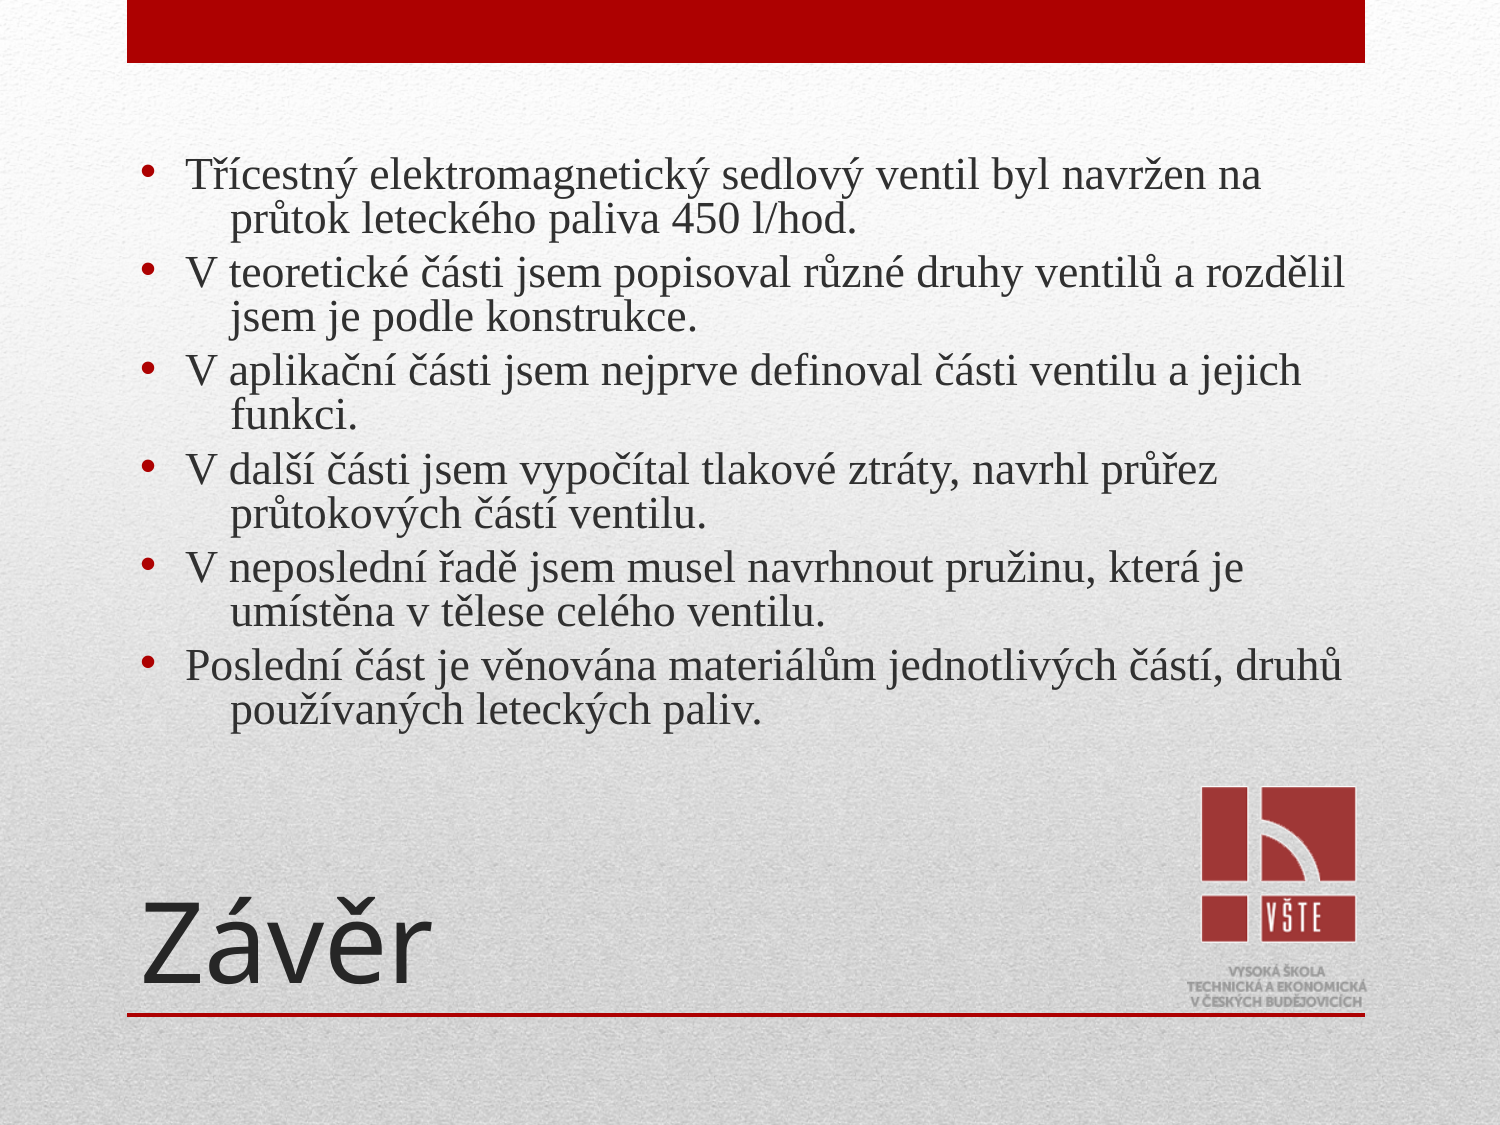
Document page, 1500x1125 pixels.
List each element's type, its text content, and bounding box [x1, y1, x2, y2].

title Závěr [125, 863, 1238, 1013]
picture [1187, 786, 1368, 1007]
list Třícestný elektromagnetický sedlový ventil byl navržen na průtok leteckého paliva 450 l/hod. V teoretické části jsem popisoval různé druhy ventilů a rozdělil jsem je podle konstrukce. V aplikační části jsem nejprve definoval části ventilu a jejich funkci. V další části jsem vypočítal tlakové ztráty, navrhl průřez průtokových částí ventilu. V neposlední řadě jsem musel navrhnout pružinu, která je umístěna v tělese celého ventilu. Poslední část je věnována materiálům jednotlivých částí, druhů používaných leteckých paliv. [125, 112, 1363, 776]
